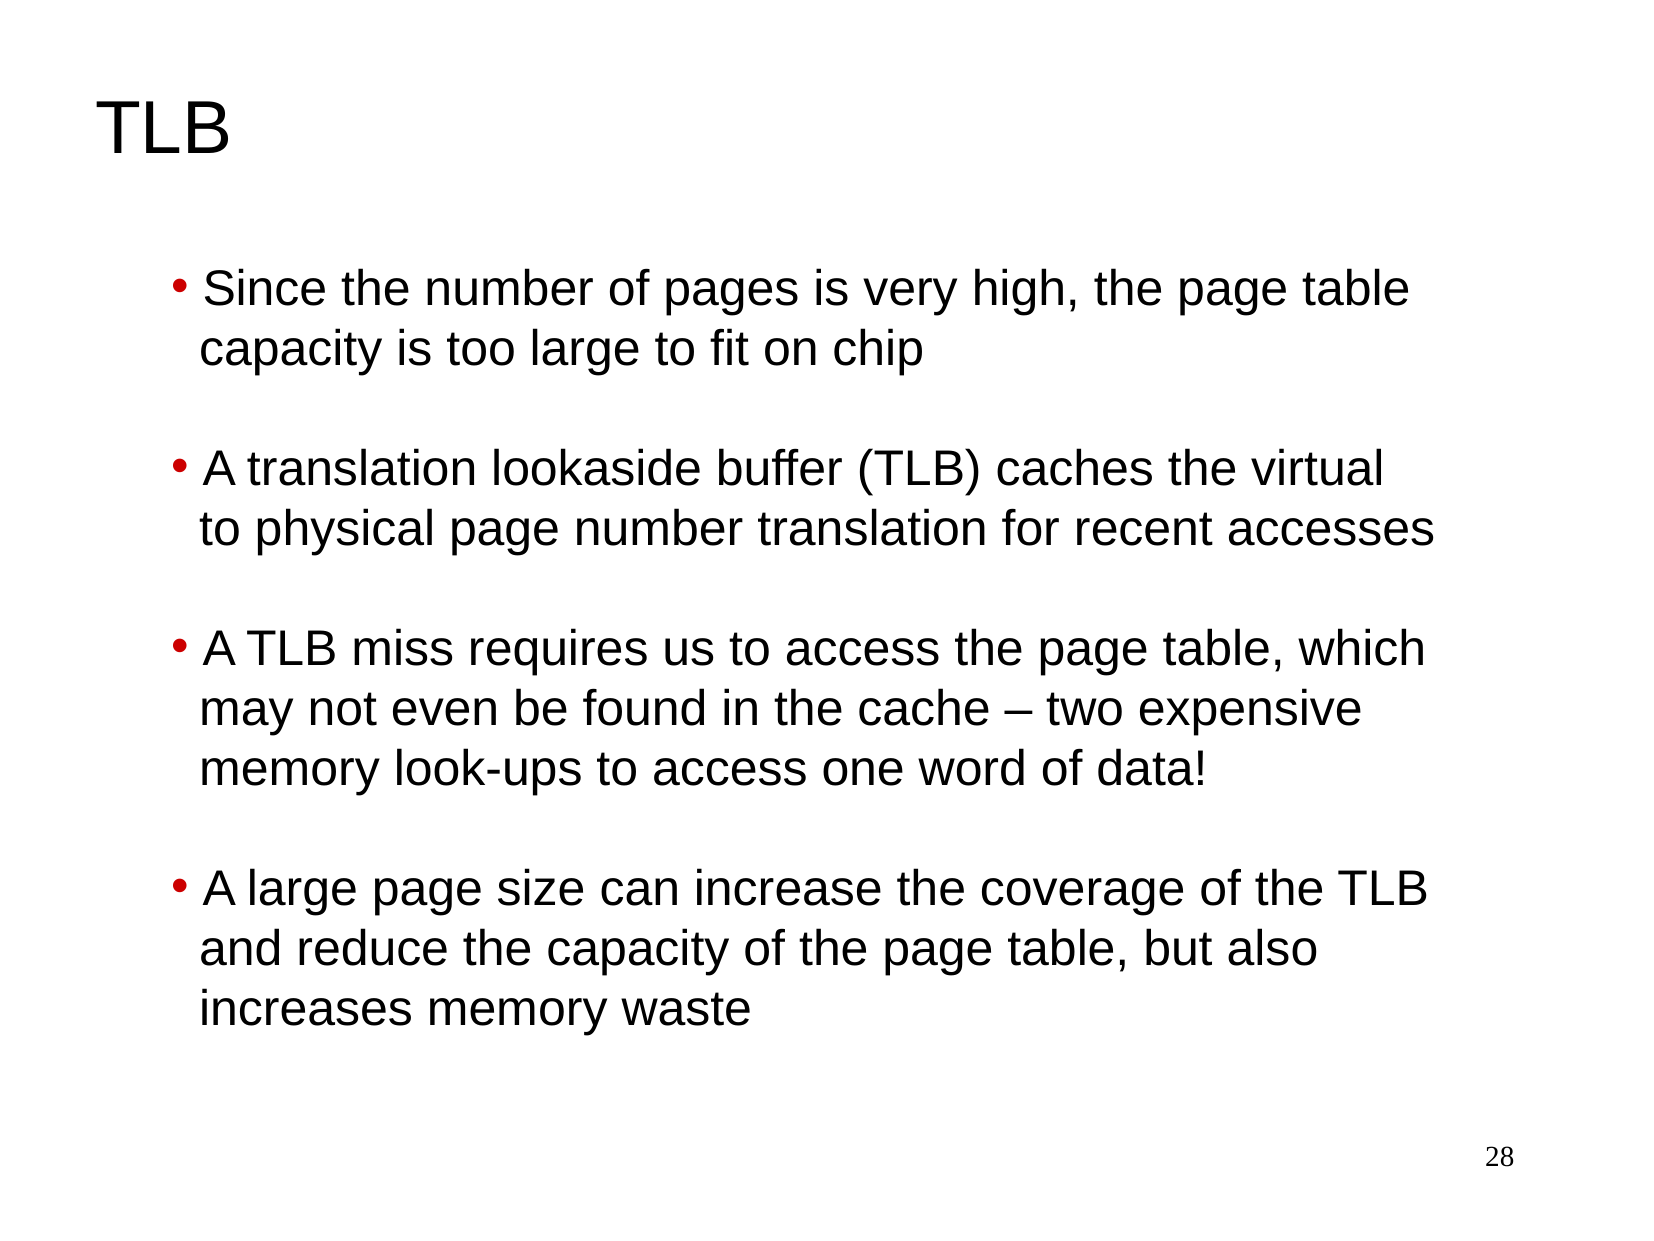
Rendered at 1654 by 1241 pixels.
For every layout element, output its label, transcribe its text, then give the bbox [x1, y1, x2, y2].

text_box Since the number of pages is very high, the page table capacity is too large to fit on chip A translation lookaside buffer (TLB) caches the virtual to physical page number translation for recent accesses A TLB miss requires us to access the page table, which may not even be found in the cache – two expensive memory look-ups to access one word of data! A large page size can increase the coverage of the TLB and reduce the capacity of the page table, but also increases memory waste [156, 247, 1451, 1044]
text_box TLB [80, 71, 248, 177]
text_box <number> [1184, 1129, 1530, 1213]
